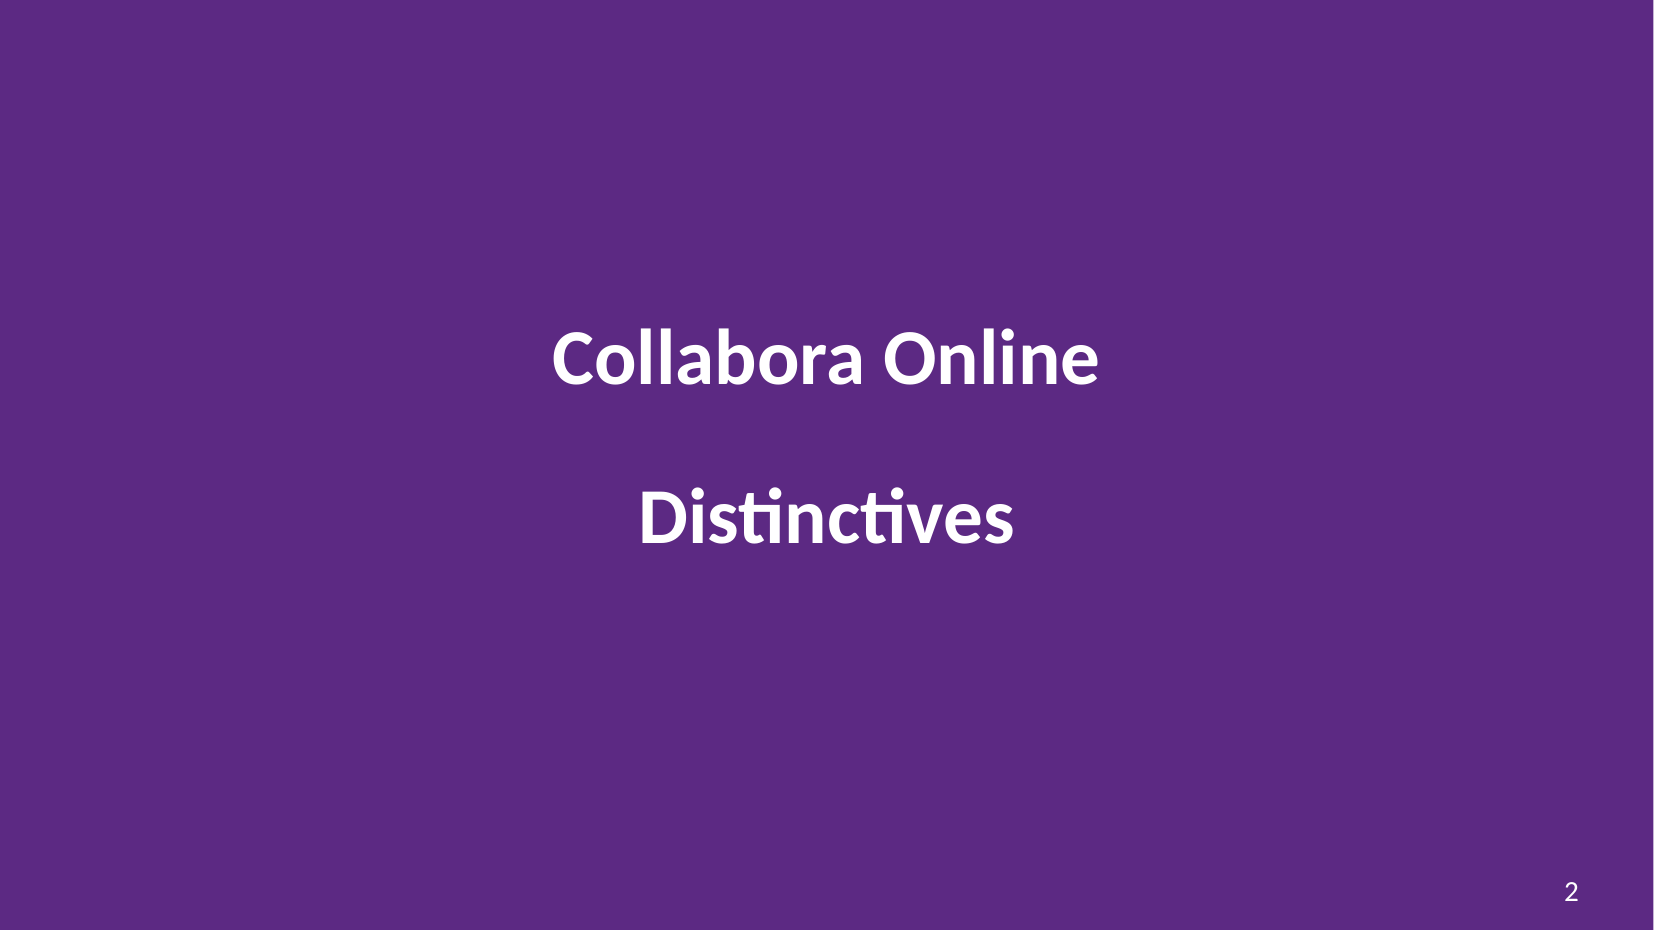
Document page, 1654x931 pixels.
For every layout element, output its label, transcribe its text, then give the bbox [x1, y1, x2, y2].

text_box Collabora Online Distinctives [254, 317, 1399, 571]
